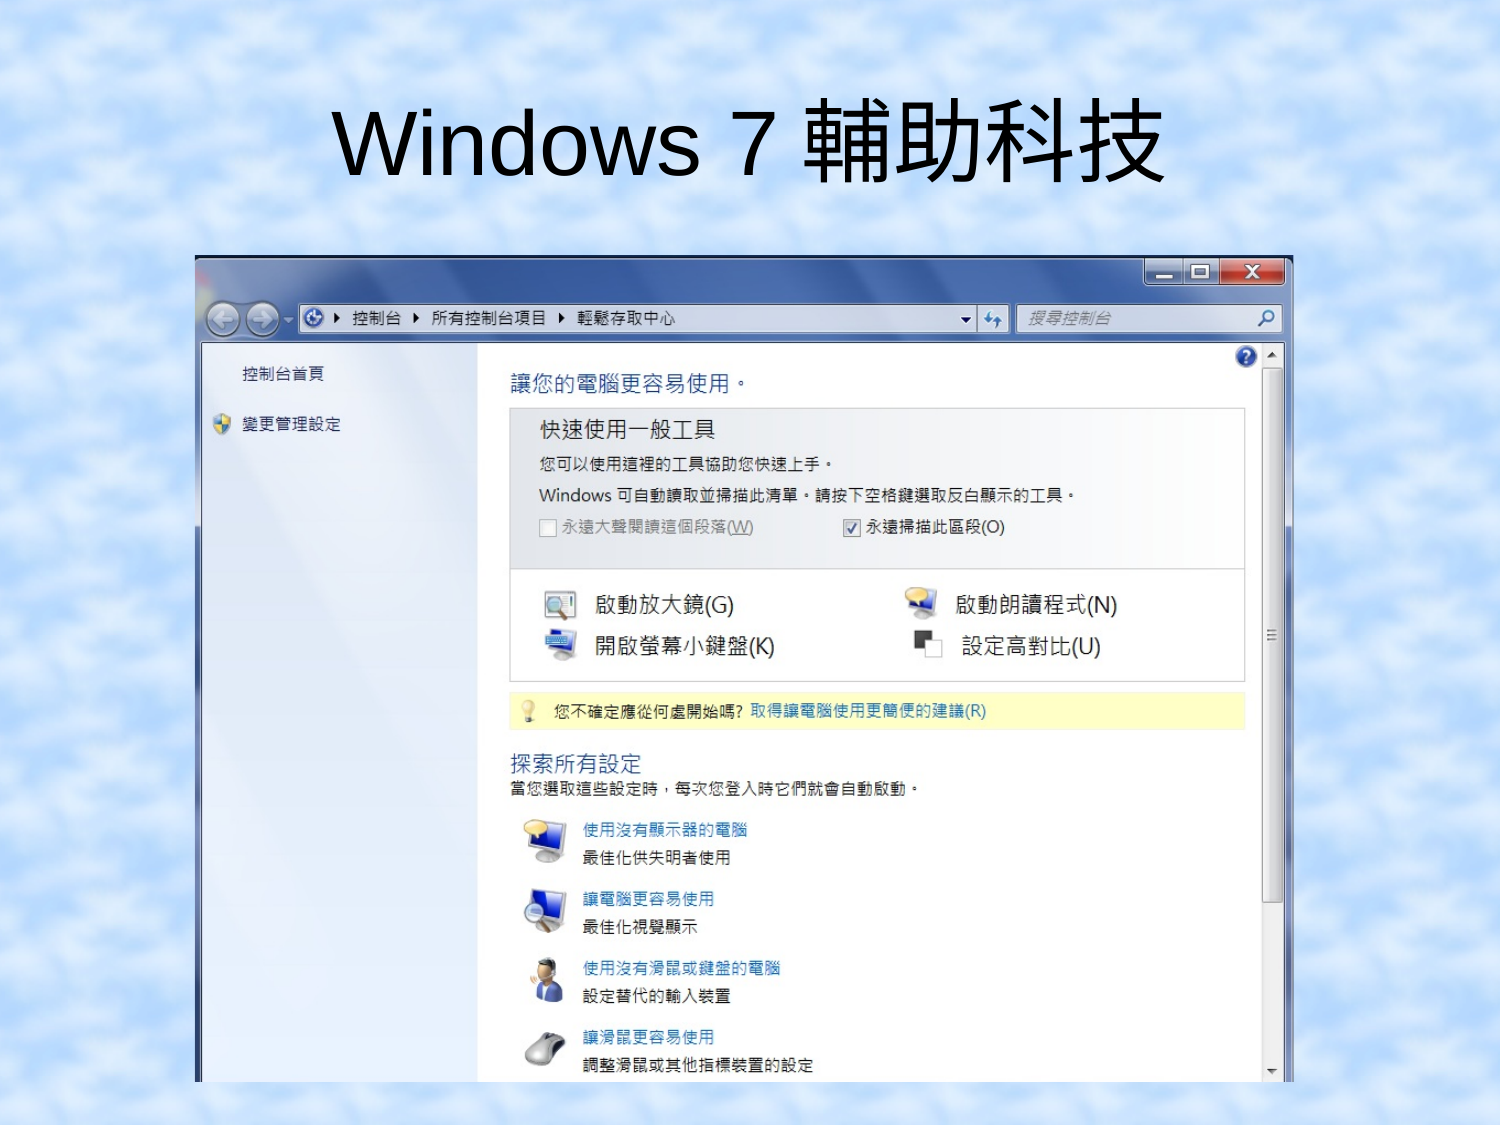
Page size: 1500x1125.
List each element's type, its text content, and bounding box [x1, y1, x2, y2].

picture [0, 0, 1500, 1125]
title Windows 7輔助科技 [75, 21, 1425, 257]
